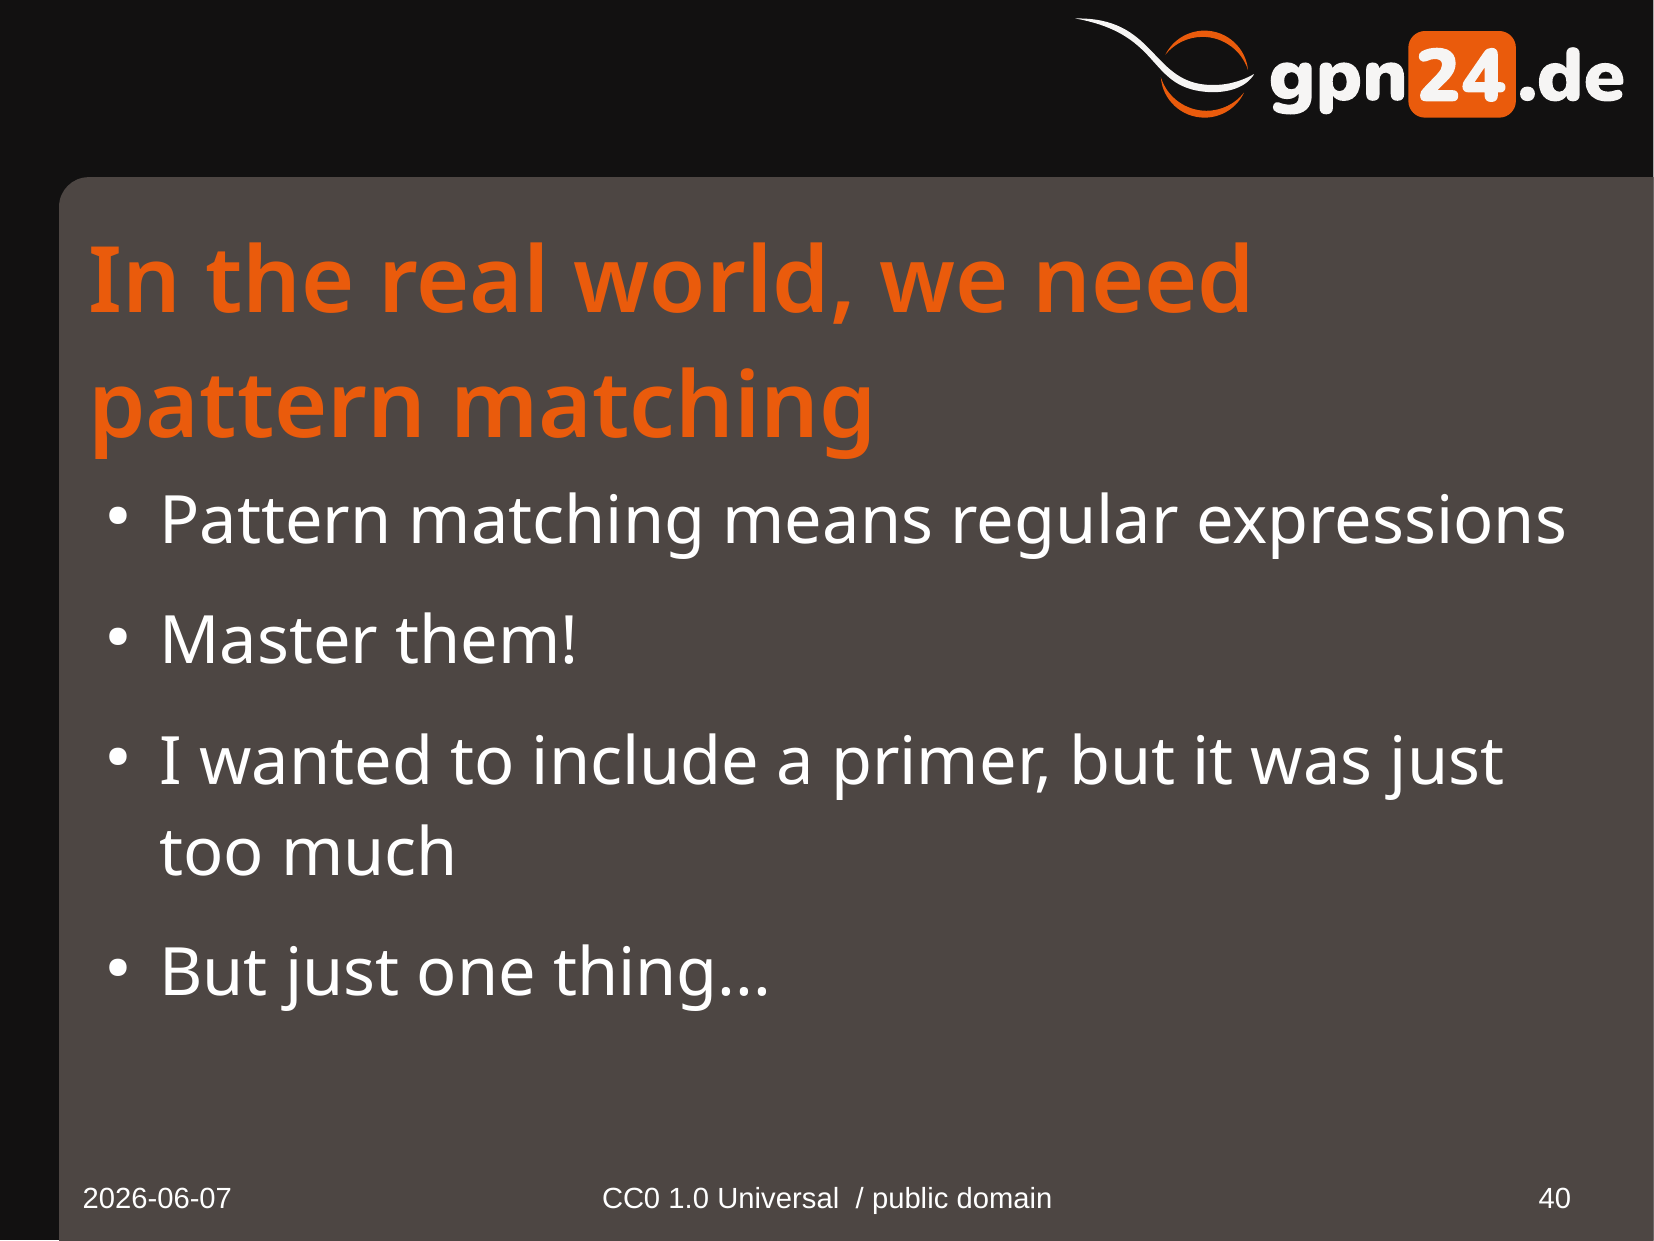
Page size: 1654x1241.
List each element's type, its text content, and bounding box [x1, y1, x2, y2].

list Pattern matching means regular expressions Master them! I wanted to include a primer, but it was just too much But just one thing... [88, 472, 1577, 1192]
title In the real world, we need pattern matching [88, 214, 1577, 465]
